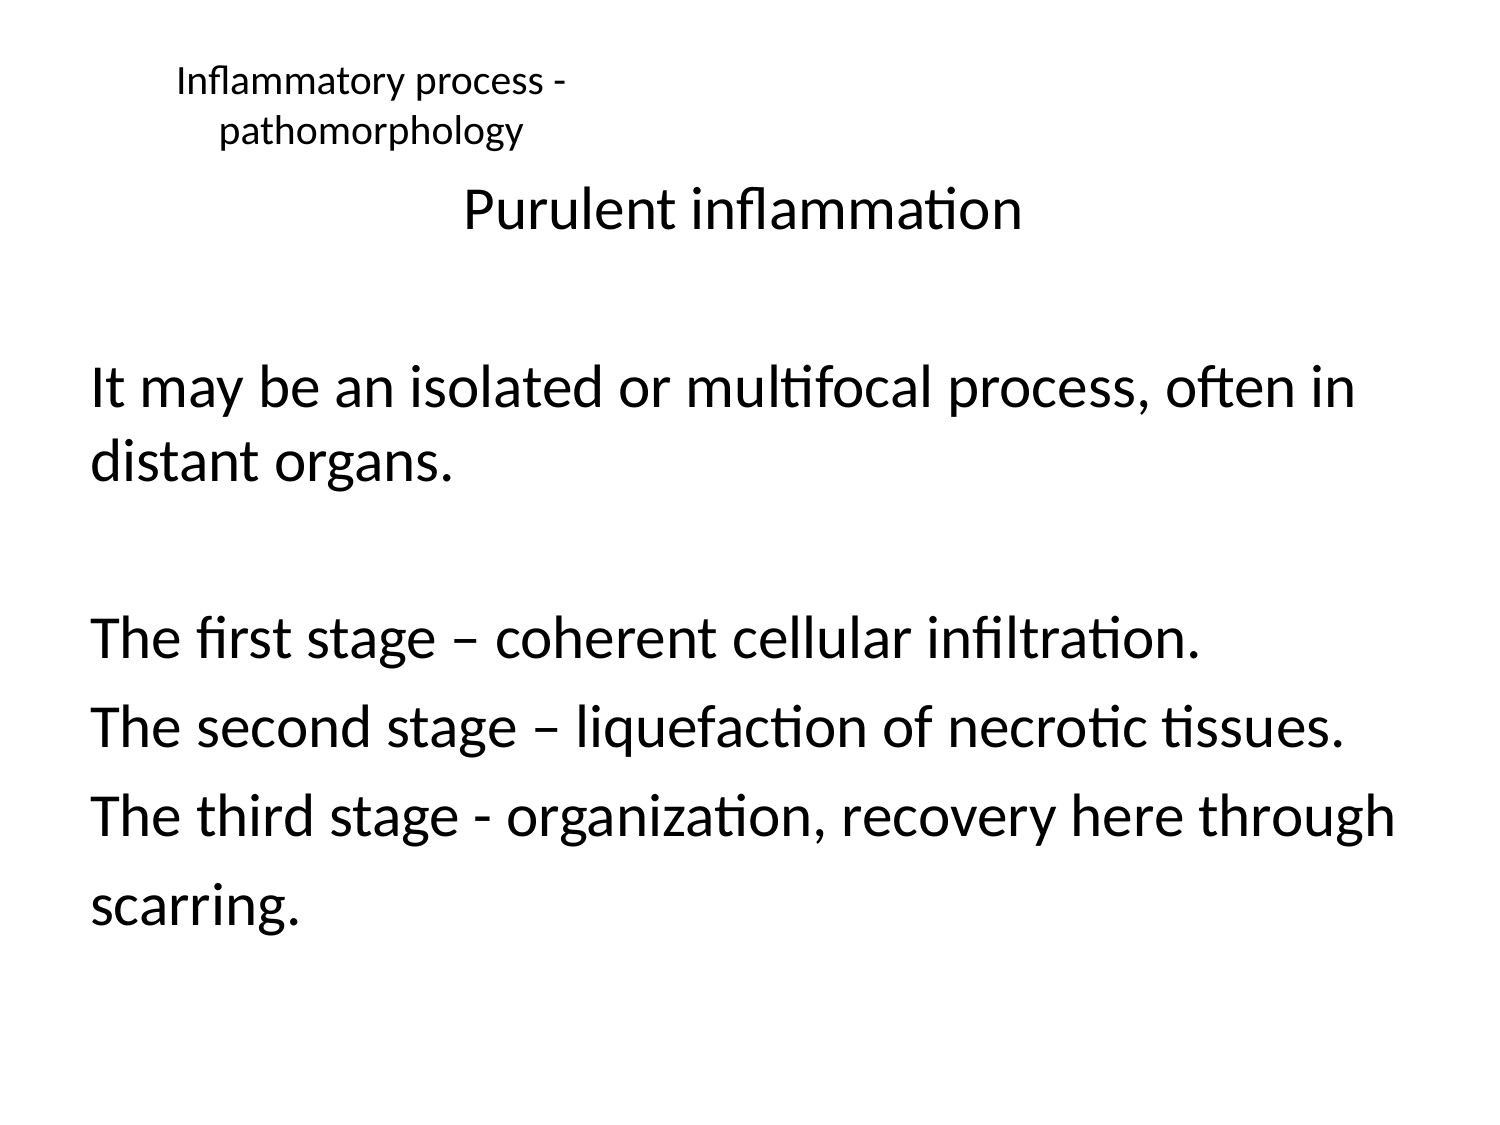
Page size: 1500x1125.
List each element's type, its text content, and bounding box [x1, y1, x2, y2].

list Purulent inflammation It may be an isolated or multifocal process, often in distant organs. The first stage – coherent cellular infiltration. The second stage – liquefaction of necrotic tissues. The third stage - organization, recovery here through scarring. [75, 160, 1426, 1005]
title Inflammatory process - pathomorphology [75, 45, 668, 126]
